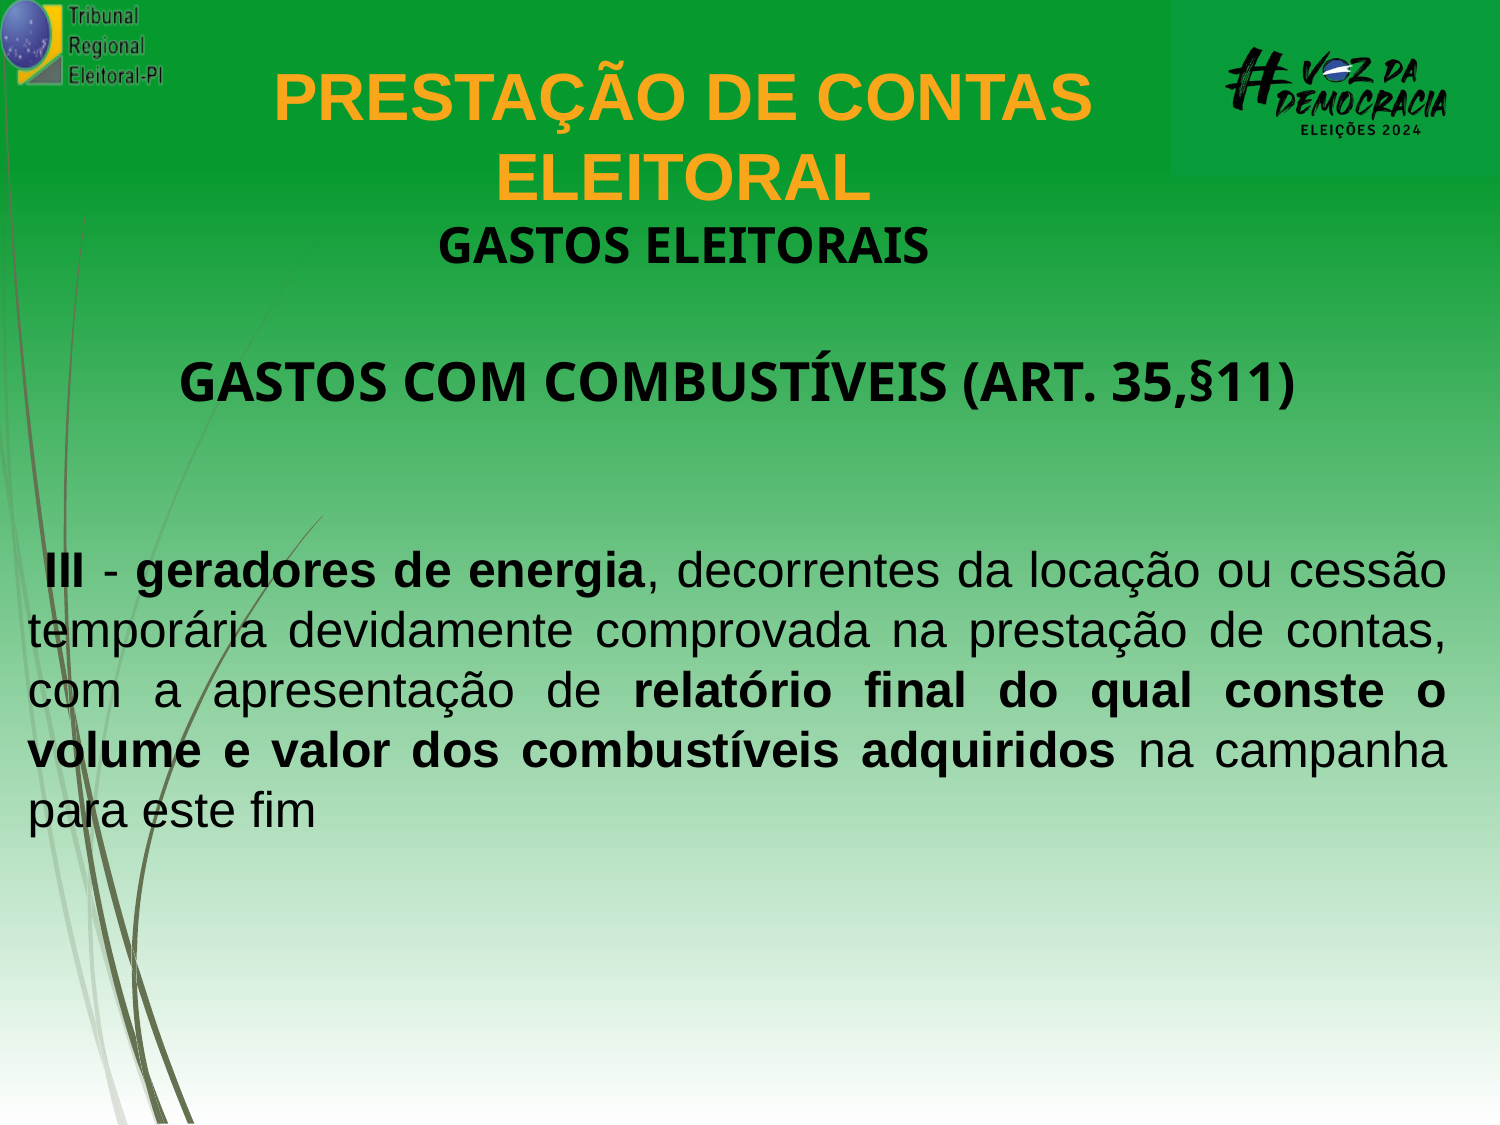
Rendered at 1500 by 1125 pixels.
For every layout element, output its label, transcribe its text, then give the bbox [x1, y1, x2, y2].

picture [0, 0, 177, 94]
text_box Gastos com combustíveis (art. 35,§11) III - geradores de energia, decorrentes da locação ou cessão temporária devidamente comprovada na prestação de contas, com a apresentação de relatório final do qual conste o volume e valor dos combustíveis adquiridos na campanha para este fim [12, 259, 1463, 1038]
text_box PRESTAÇÃO DE CONTAS ELEITORAL GASTOS ELEITORAIS [0, 46, 1368, 258]
picture [1171, 0, 1500, 177]
